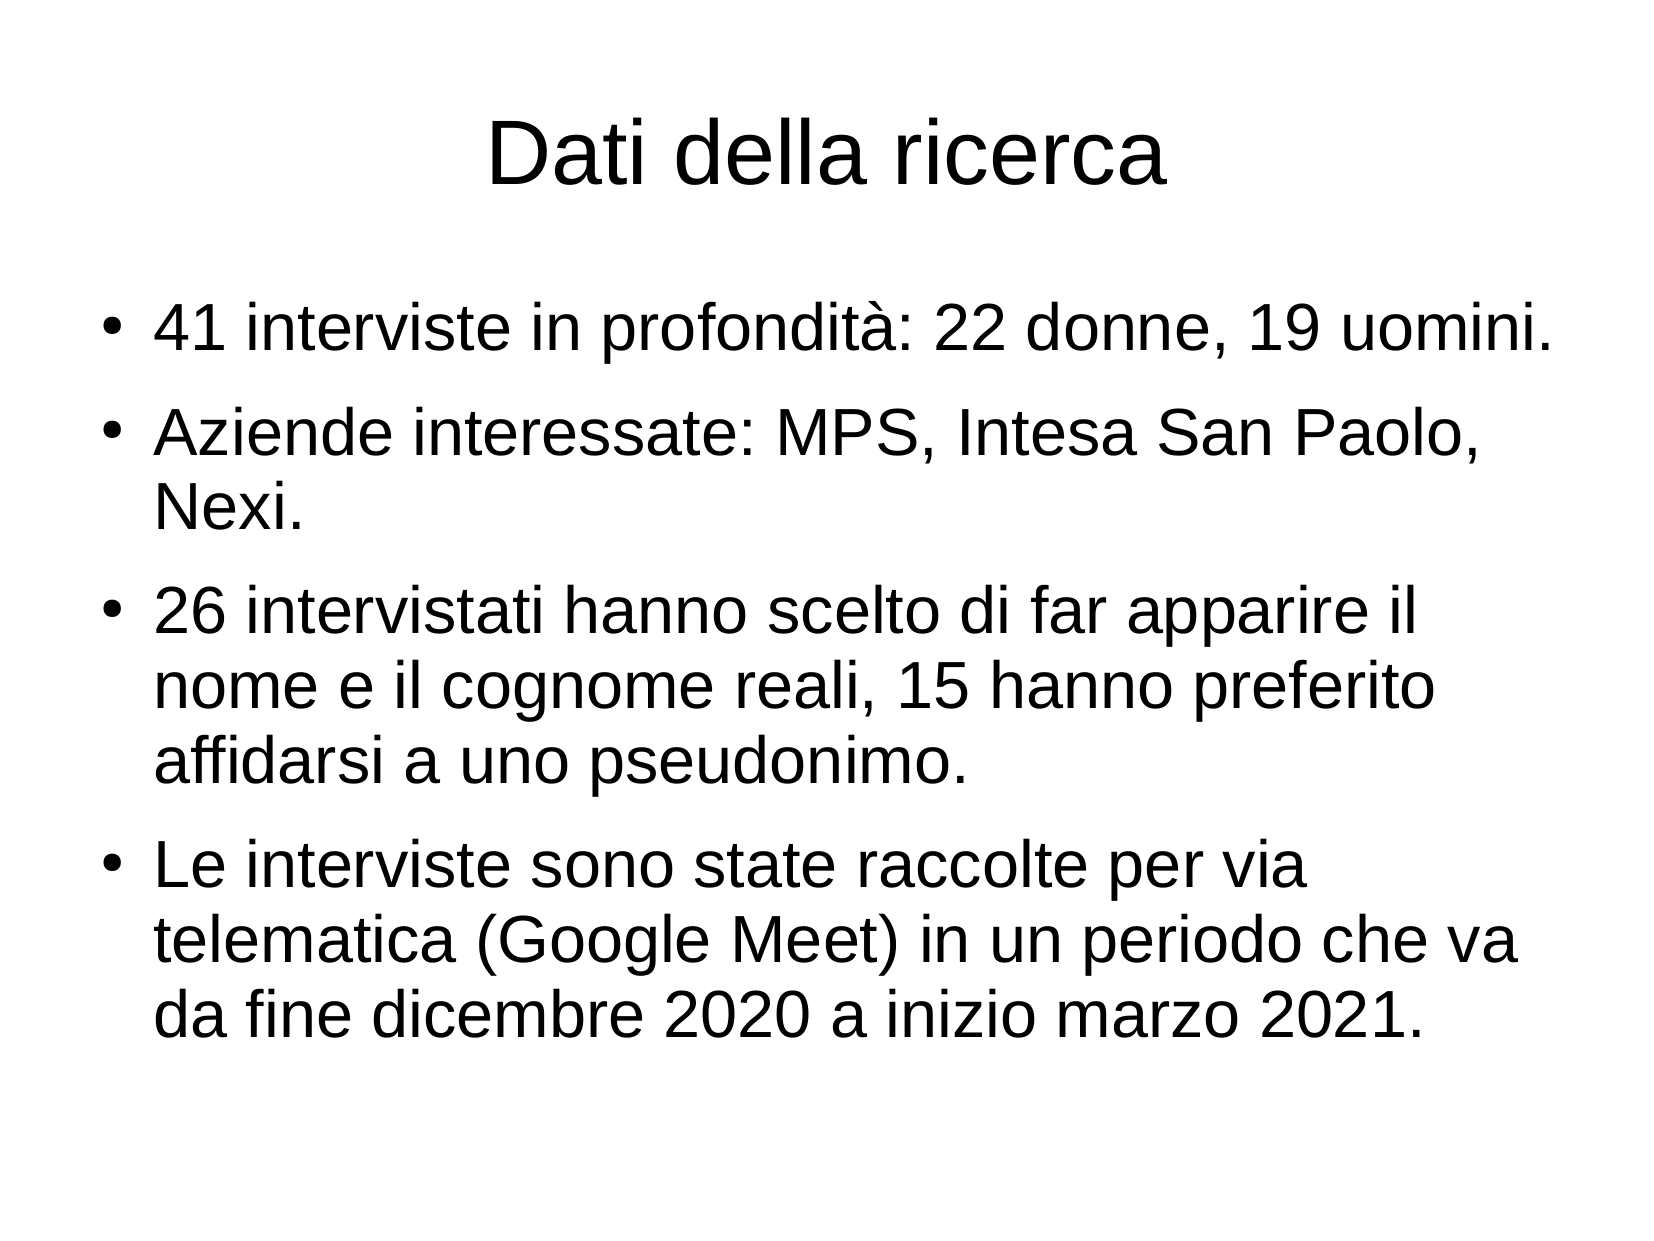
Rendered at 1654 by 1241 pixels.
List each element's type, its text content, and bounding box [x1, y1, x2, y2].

list 41 interviste in profondità: 22 donne, 19 uomini. Aziende interessate: MPS, Intesa San Paolo, Nexi. 26 intervistati hanno scelto di far apparire il nome e il cognome reali, 15 hanno preferito affidarsi a uno pseudonimo. Le interviste sono state raccolte per via telematica (Google Meet) in un periodo che va da fine dicembre 2020 a inizio marzo 2021. [82, 290, 1571, 1109]
title Dati della ricerca [82, 49, 1571, 257]
